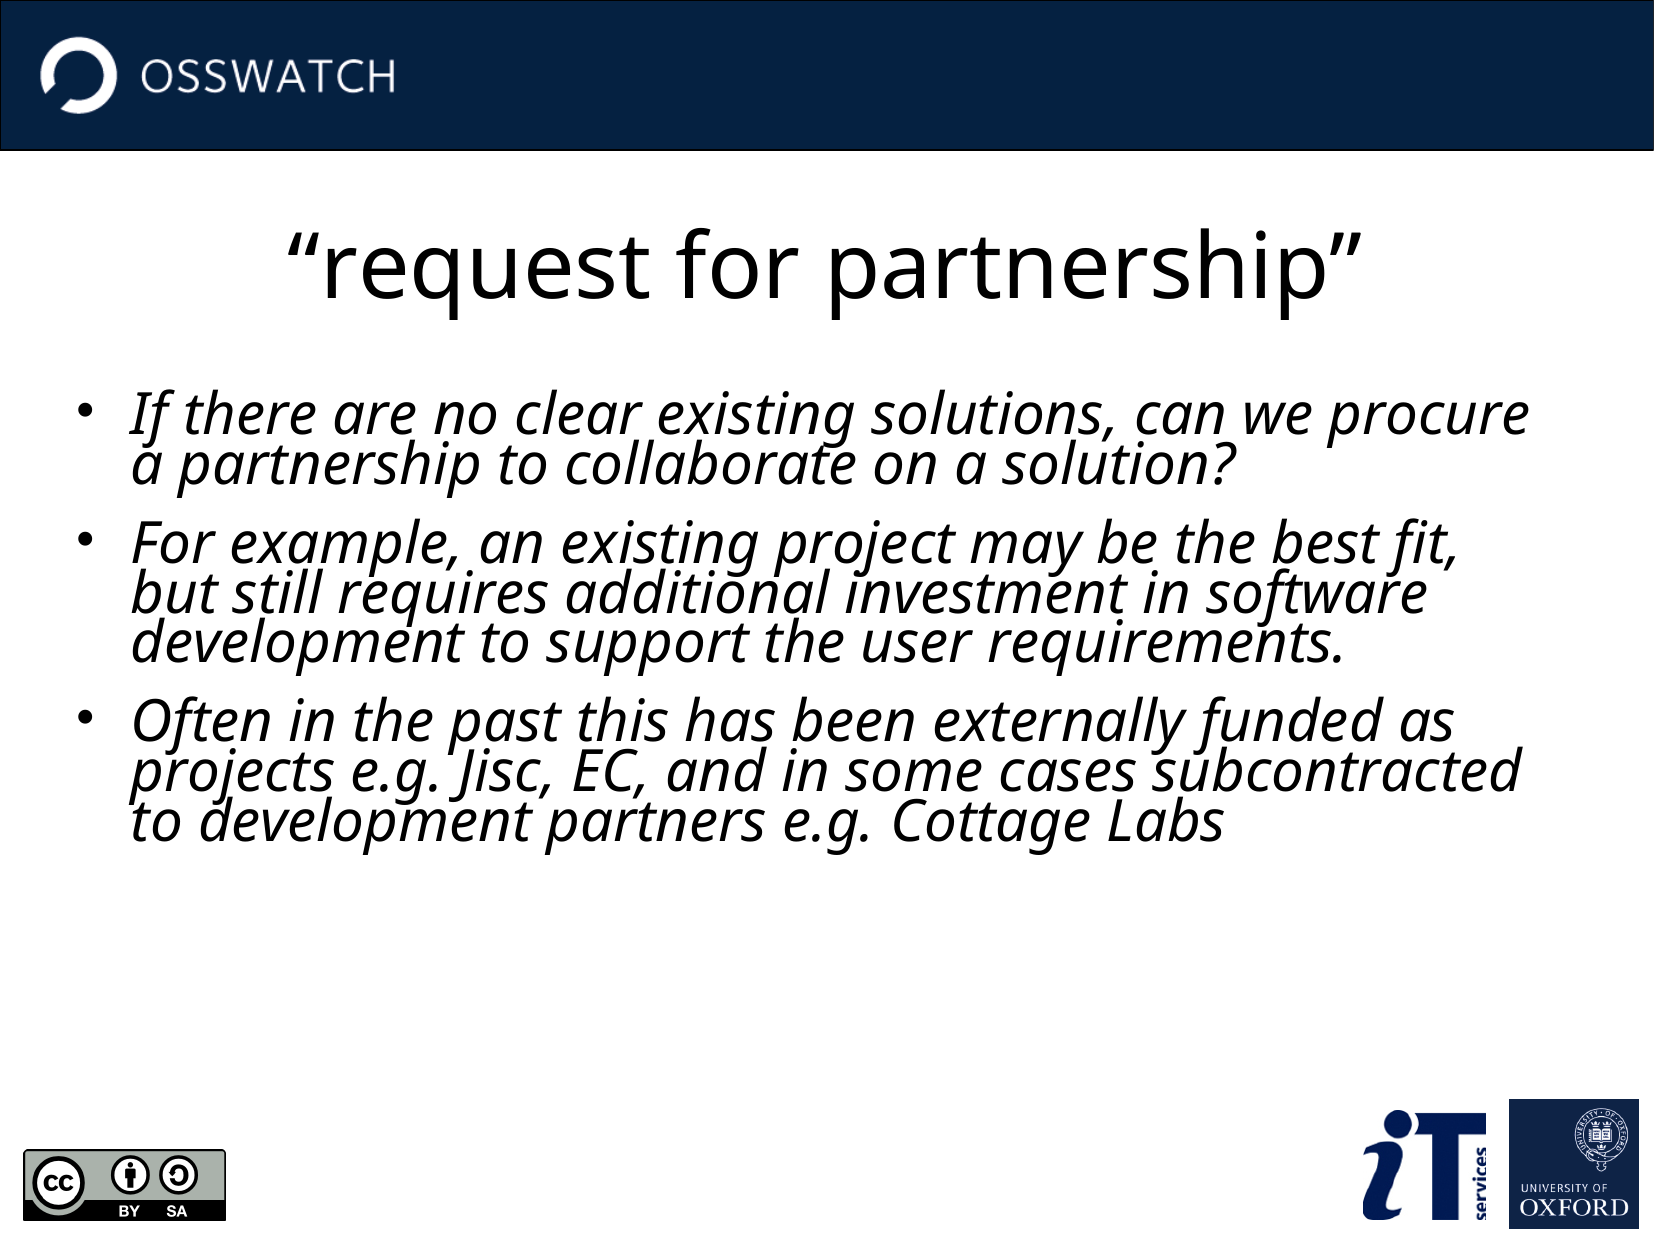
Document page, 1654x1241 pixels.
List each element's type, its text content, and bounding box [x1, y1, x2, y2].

title “request for partnership” [82, 169, 1569, 375]
picture [23, 1149, 226, 1221]
picture [1509, 1099, 1639, 1229]
picture [1363, 1150, 1486, 1220]
list If there are no clear existing solutions, can we procure a partnership to collaborate on a solution? For example, an existing project may be the best fit, but still requires additional investment in software development to support the user requirements. Often in the past this has been externally funded as projects e.g. Jisc, EC, and in some cases subcontracted to development partners e.g. Cottage Labs [74, 395, 1562, 1150]
picture [12, 12, 426, 141]
